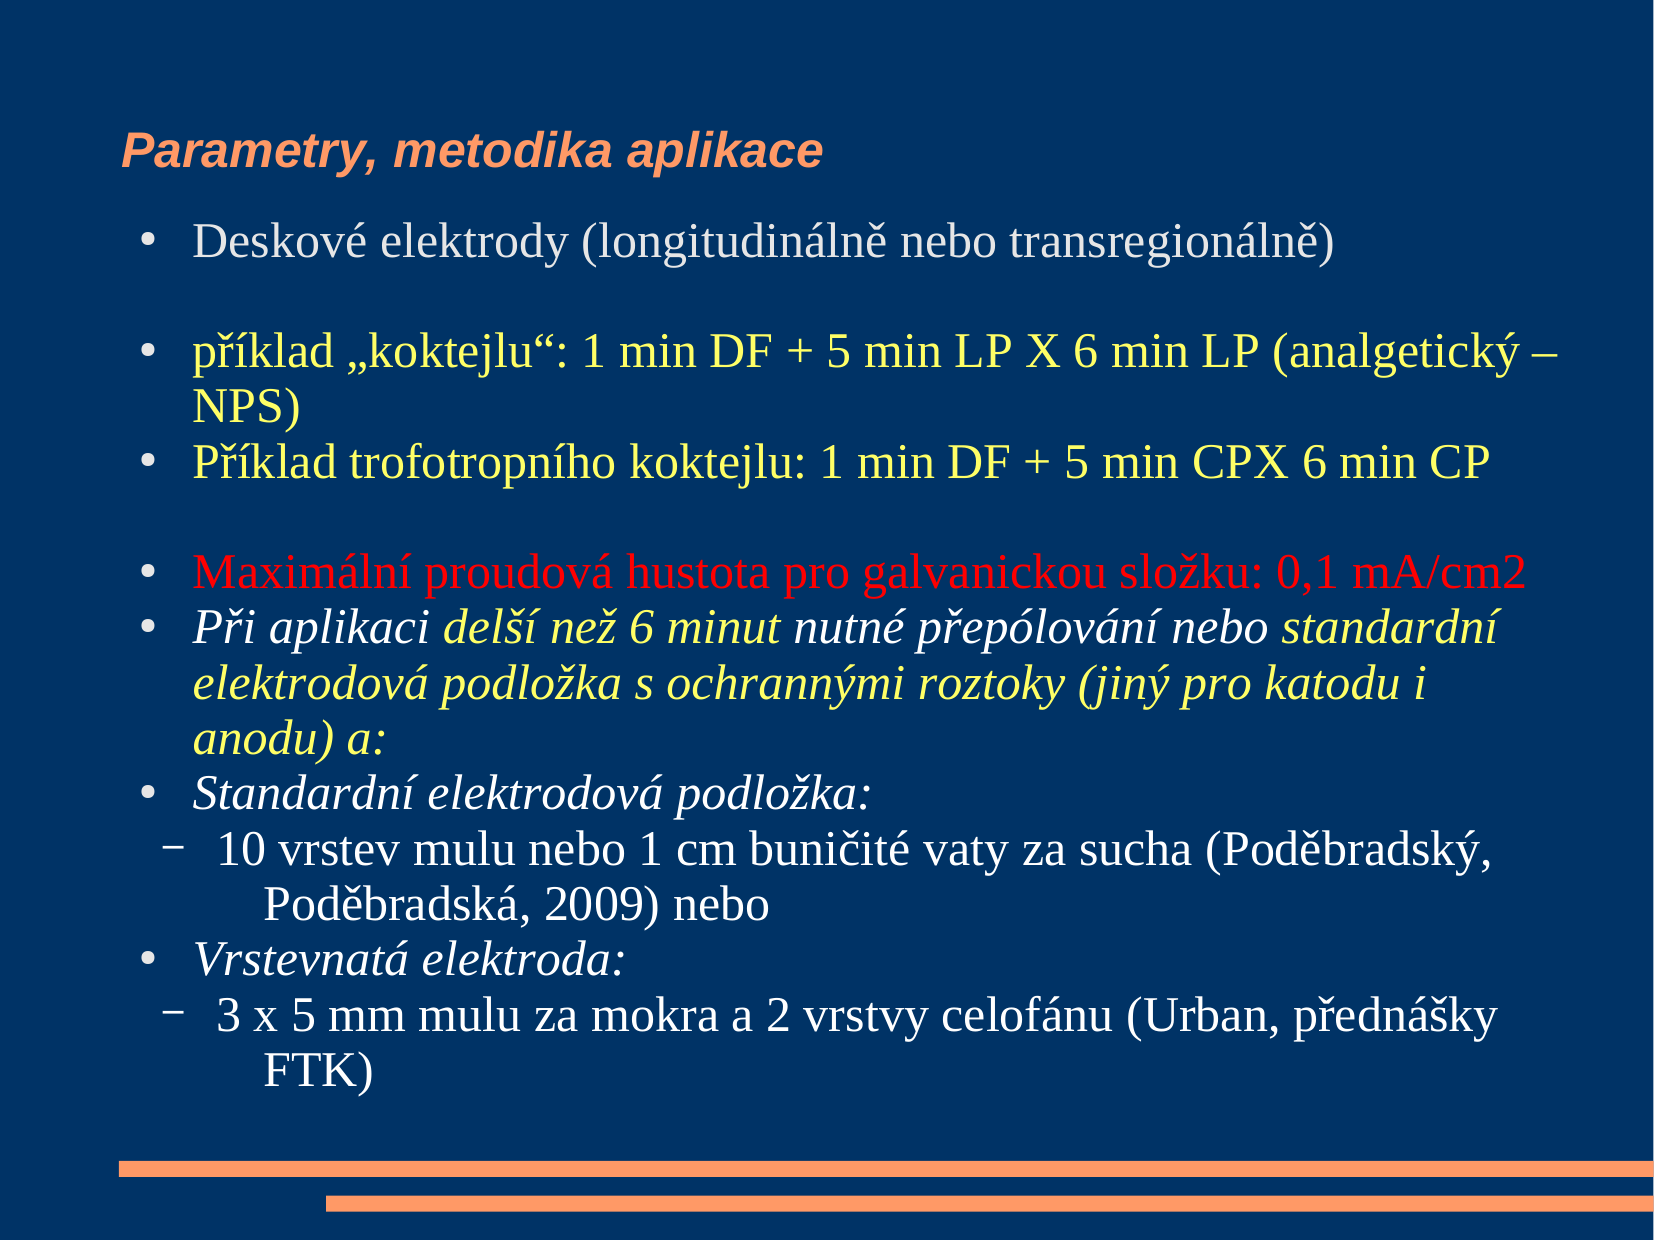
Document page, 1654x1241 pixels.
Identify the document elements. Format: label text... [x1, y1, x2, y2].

list Deskové elektrody (longitudinálně nebo transregionálně) příklad „koktejlu“: 1 min DF + 5 min LP X 6 min LP (analgetický – NPS) Příklad trofotropního koktejlu: 1 min DF + 5 min CPX 6 min CP Maximální proudová hustota pro galvanickou složku: 0,1 mA/cm2 Při aplikaci delší než 6 minut nutné přepólování nebo standardní elektrodová podložka s ochrannými roztoky (jiný pro katodu i anodu) a: Standardní elektrodová podložka: 10 vrstev mulu nebo 1 cm buničité vaty za sucha (Poděbradský, Poděbradská, 2009) nebo Vrstevnatá elektroda: 3 x 5 mm mulu za mokra a 2 vrstvy celofánu (Urban, přednášky FTK) [121, 212, 1561, 1218]
title Parametry, metodika aplikace [121, 46, 1534, 212]
